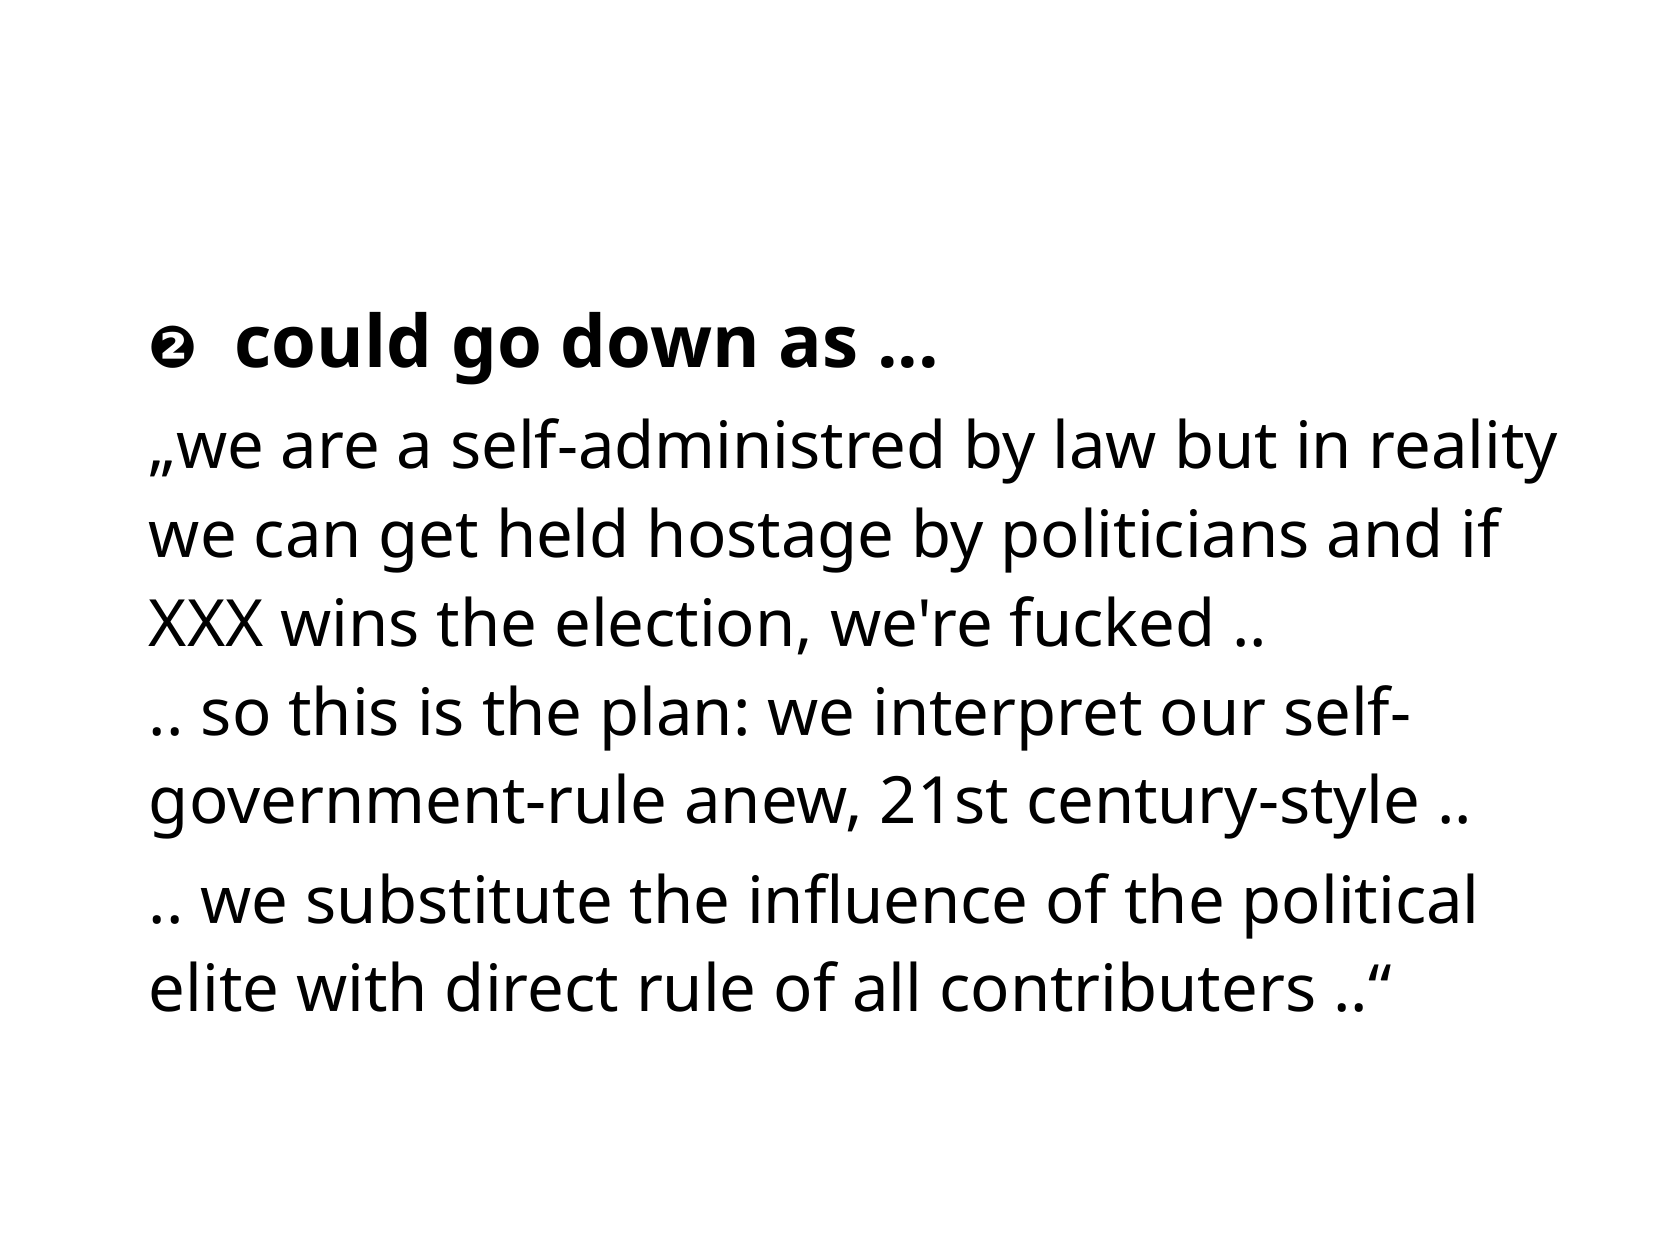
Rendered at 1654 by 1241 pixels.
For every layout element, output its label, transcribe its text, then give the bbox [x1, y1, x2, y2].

list ❷ could go down as ... „we are a self-administred by law but in reality we can get held hostage by politicians and if XXX wins the election, we're fucked .. .. so this is the plan: we interpret our self-government-rule anew, 21st century-style .. .. we substitute the influence of the political elite with direct rule of all contributers ..“ [87, 290, 1576, 1170]
